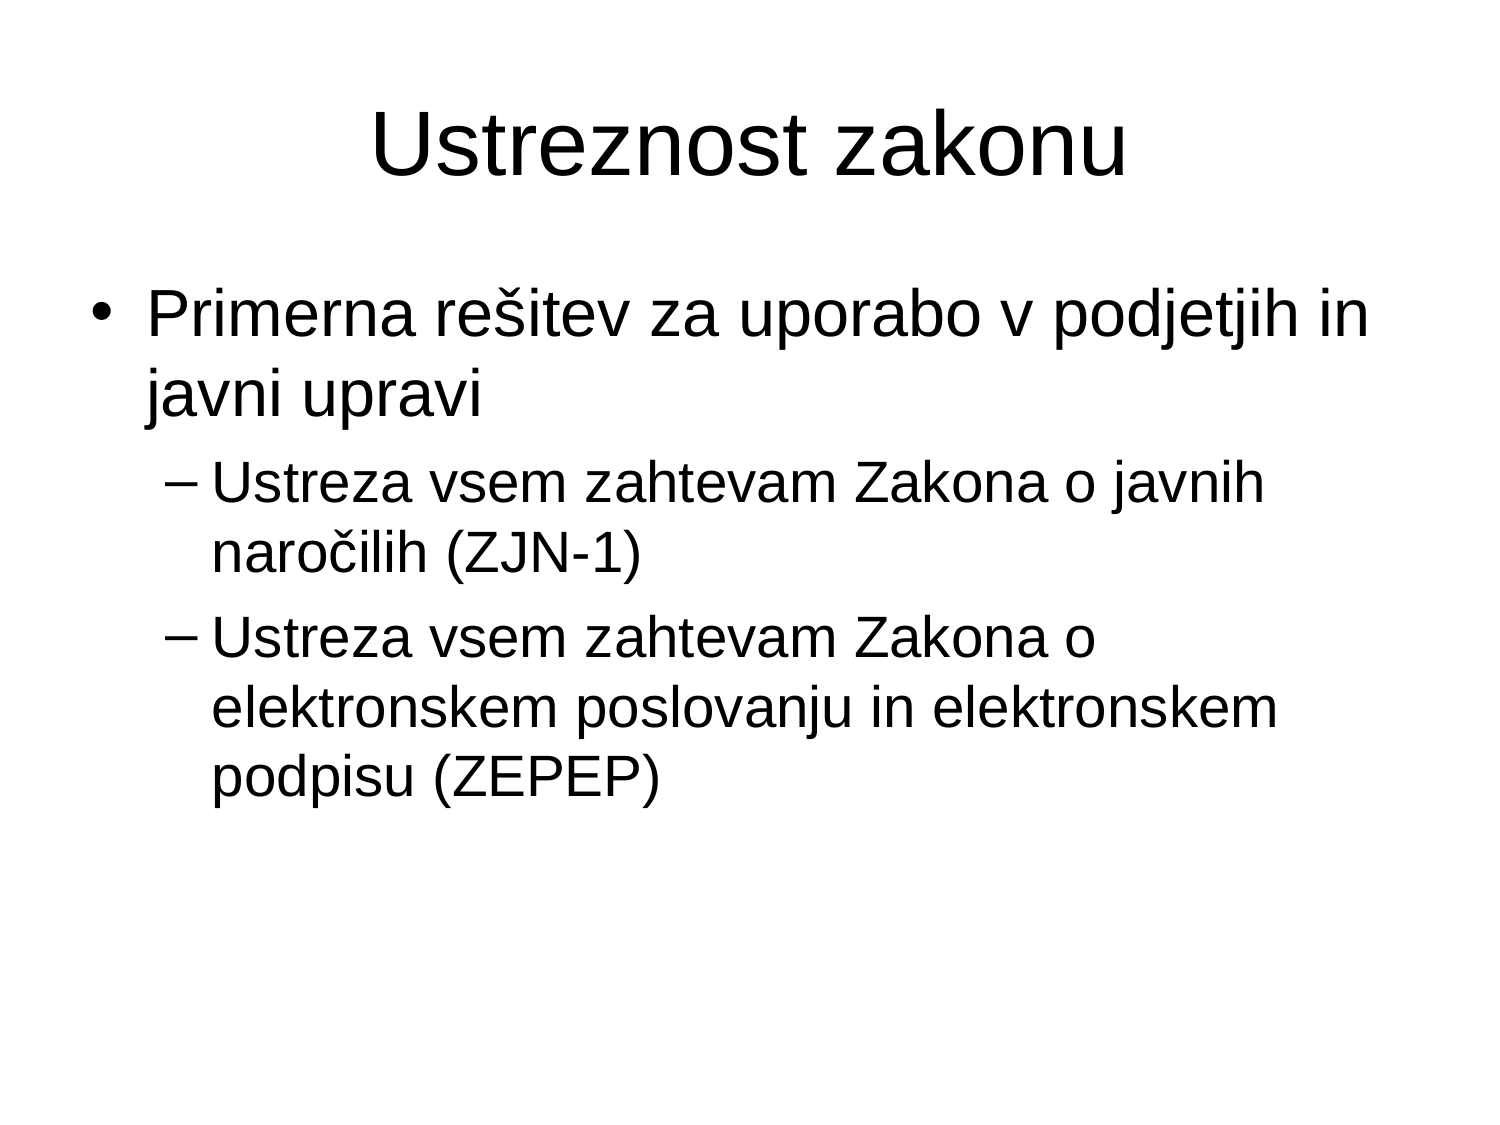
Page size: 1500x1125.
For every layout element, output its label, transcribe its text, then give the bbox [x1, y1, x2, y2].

list Primerna rešitev za uporabo v podjetjih in javni upravi Ustreza vsem zahtevam Zakona o javnih naročilih (ZJN-1) Ustreza vsem zahtevam Zakona o elektronskem poslovanju in elektronskem podpisu (ZEPEP) [75, 262, 1426, 1006]
title Ustreznost zakonu [75, 45, 1426, 233]
